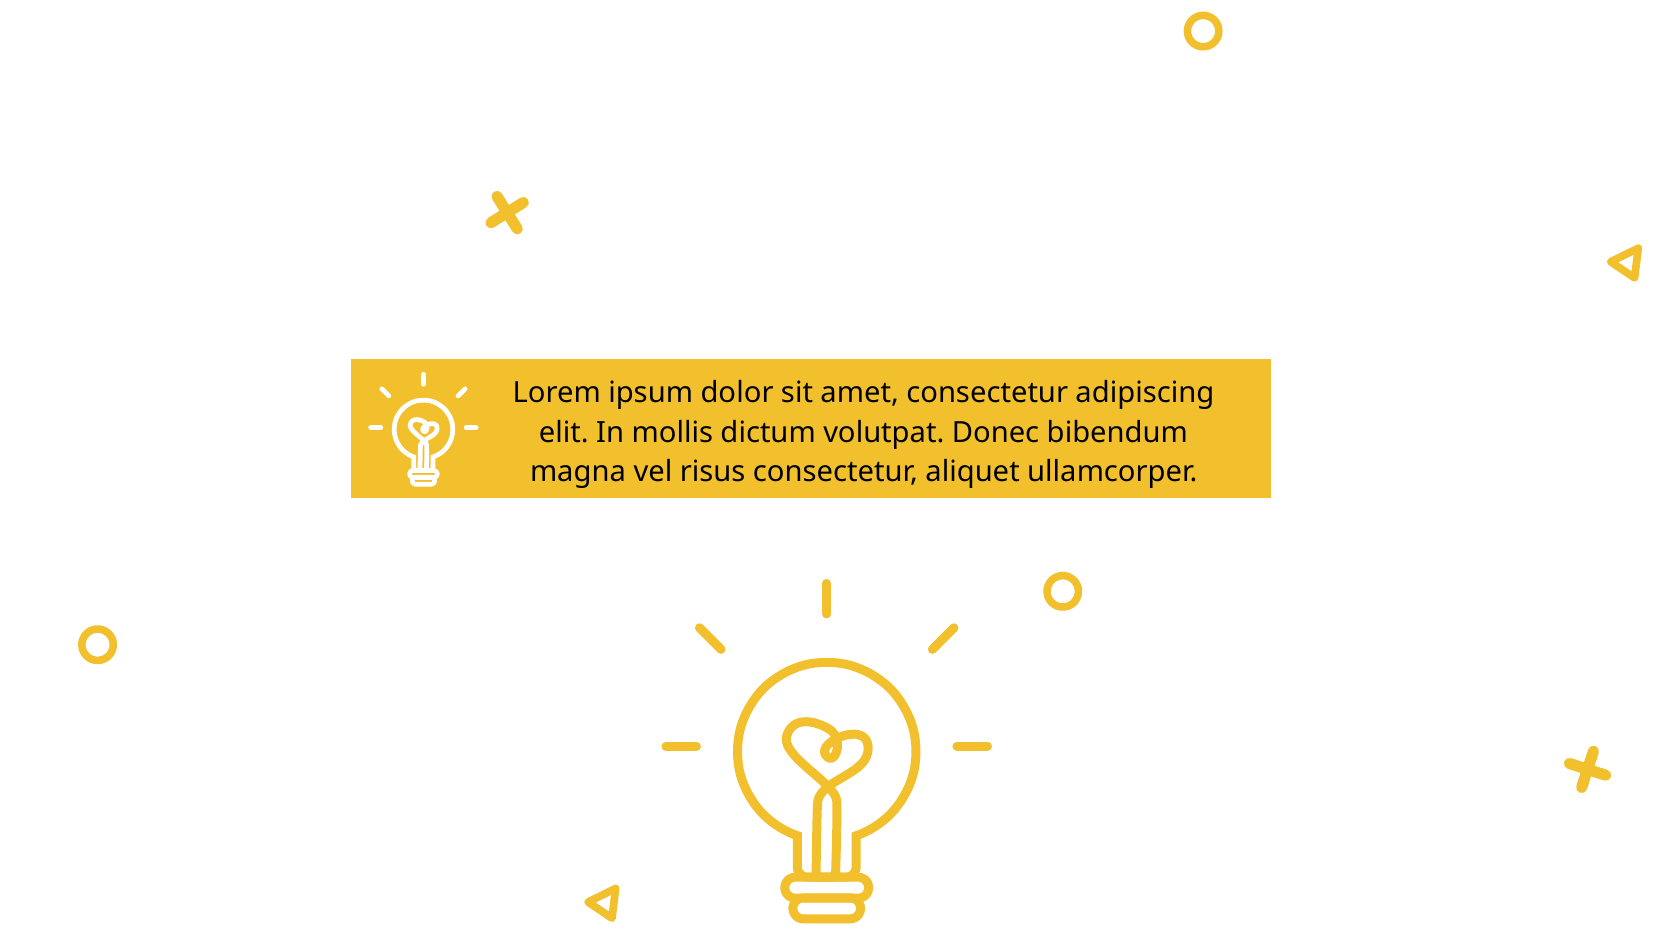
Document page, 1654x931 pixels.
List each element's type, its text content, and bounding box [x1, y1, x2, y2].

text_box Lorem ipsum dolor sit amet, consectetur adipiscing elit. In mollis dictum volutpat. Donec bibendum magna vel risus consectetur, aliquet ullamcorper. [487, 339, 1241, 523]
